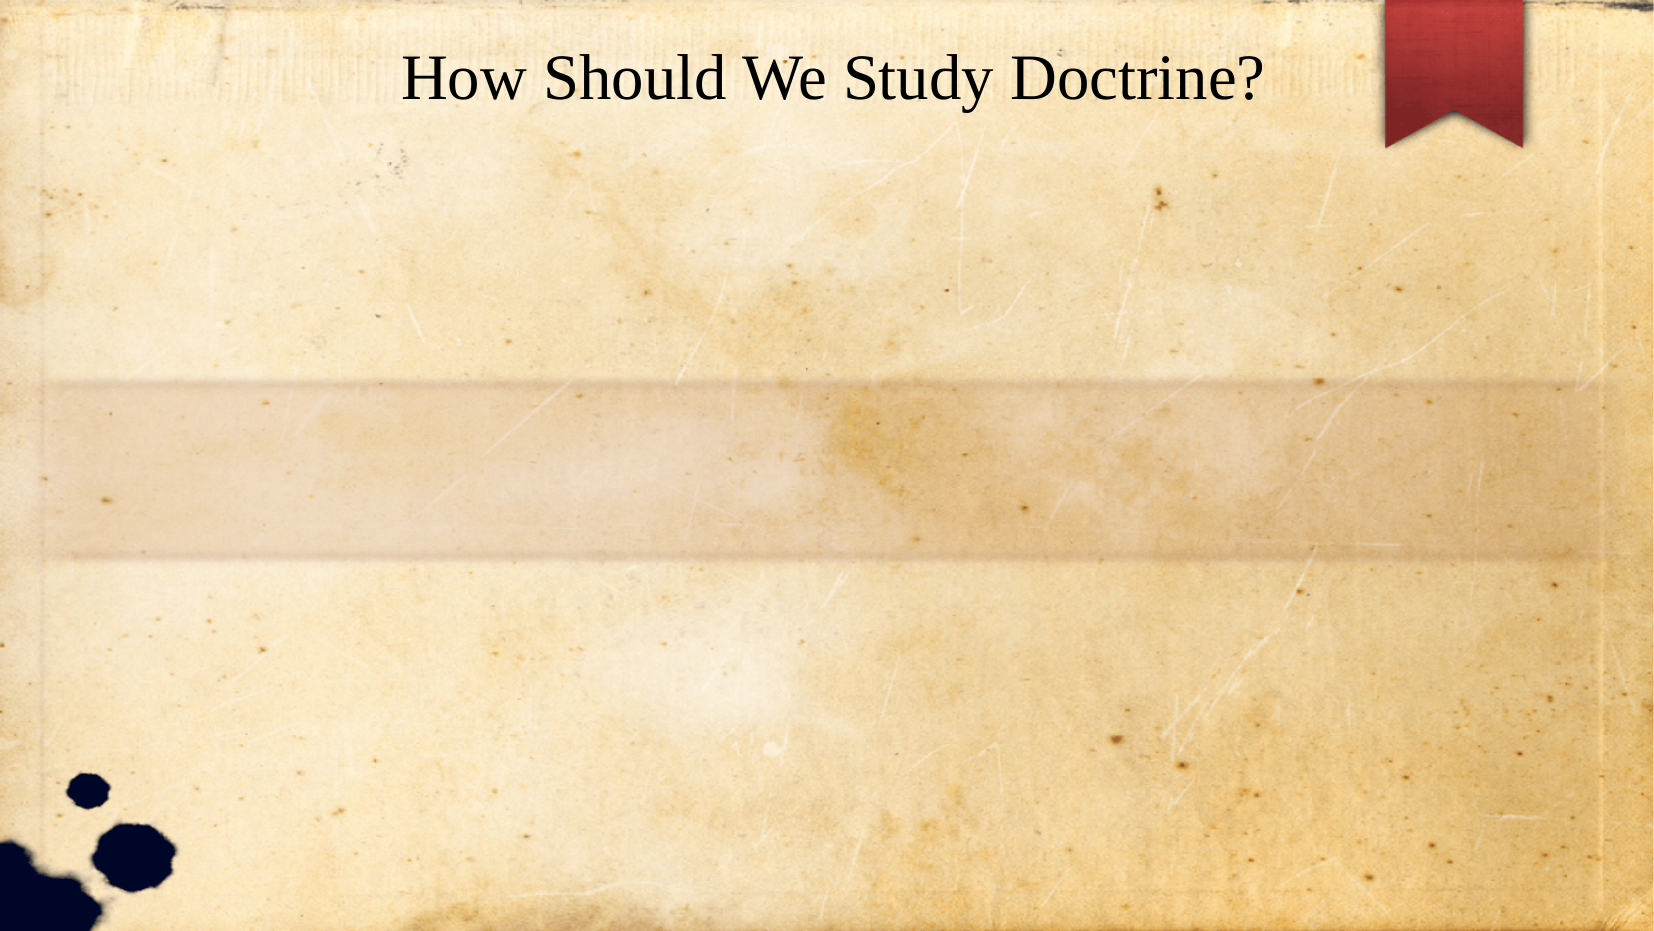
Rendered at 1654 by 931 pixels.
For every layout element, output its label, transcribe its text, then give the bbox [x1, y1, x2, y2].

title How Should We Study Doctrine? [90, 0, 1579, 156]
picture [0, 0, 1654, 931]
